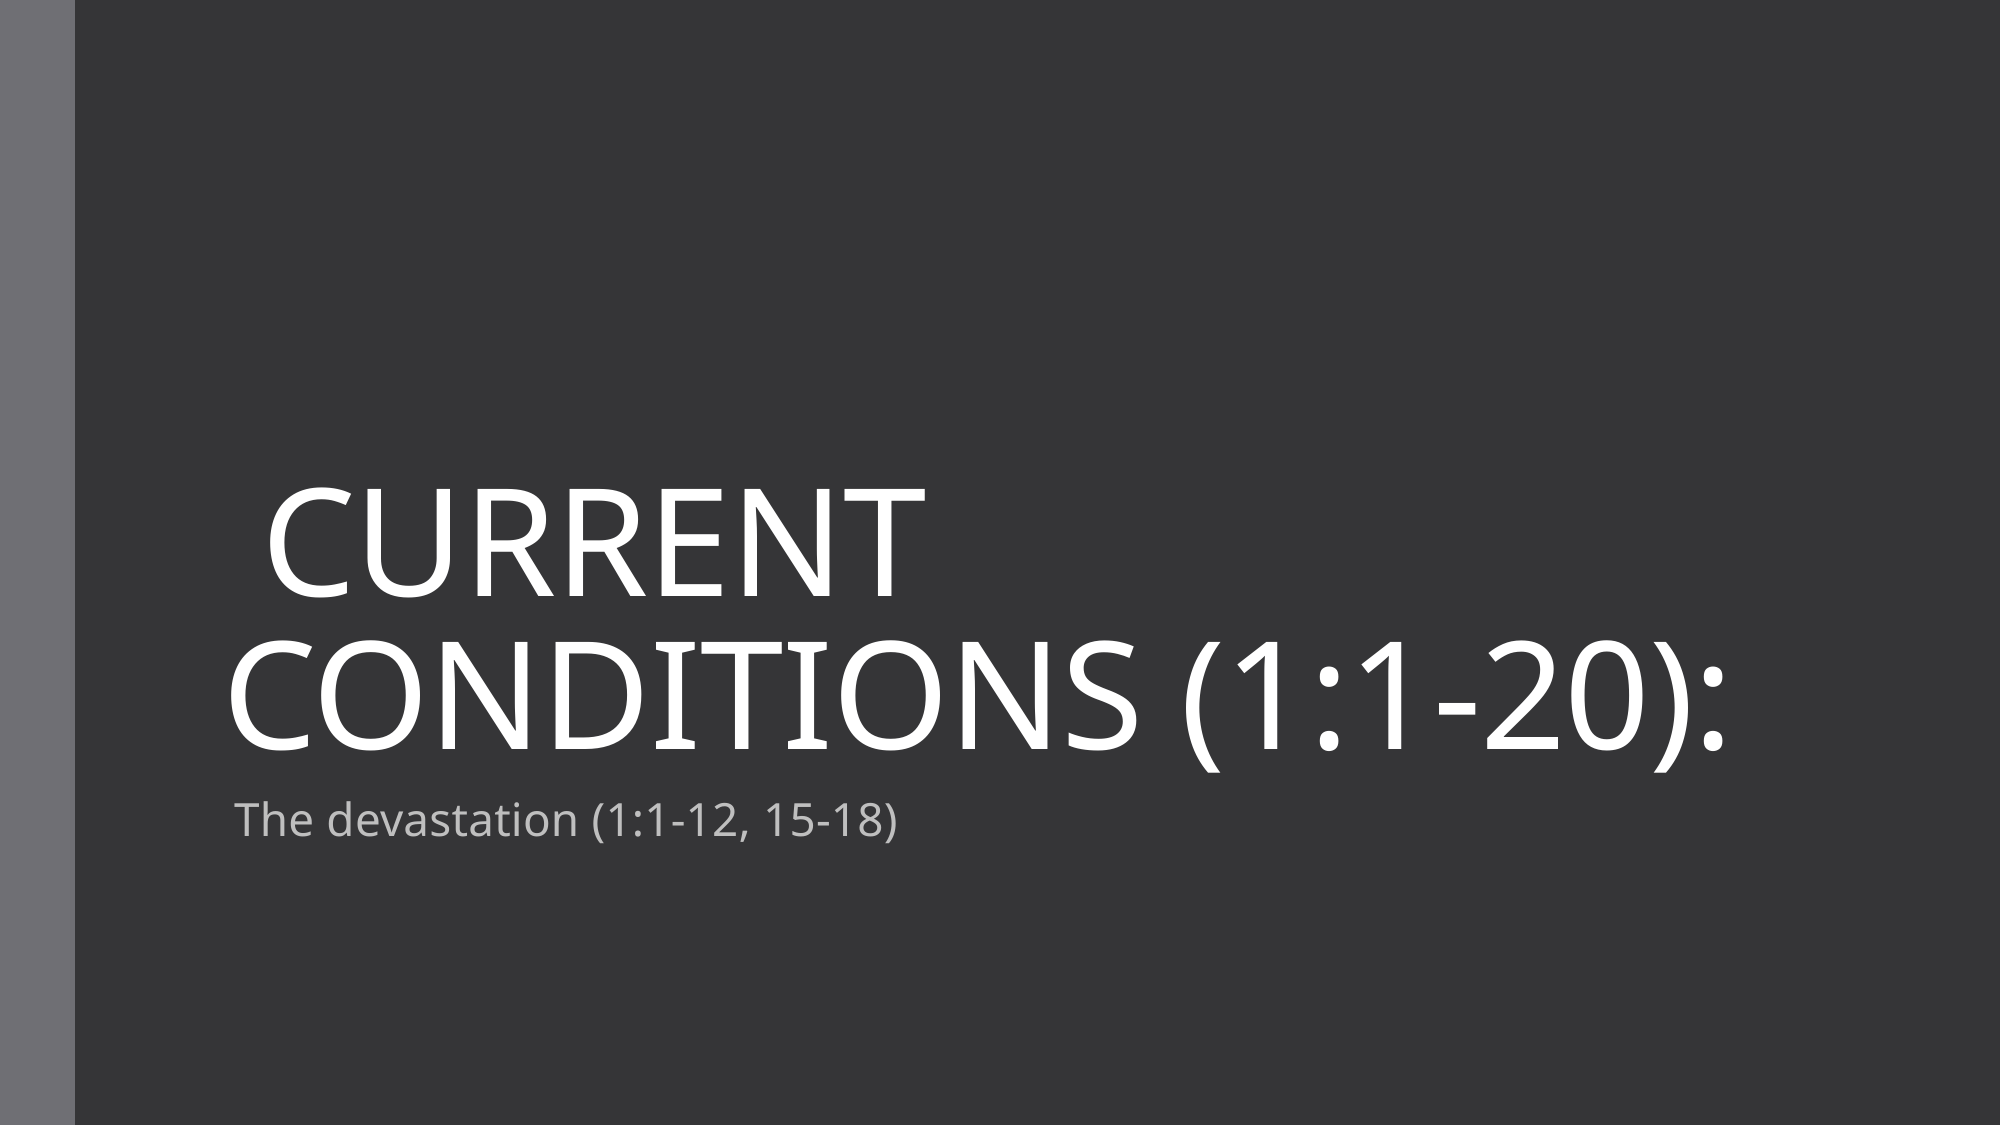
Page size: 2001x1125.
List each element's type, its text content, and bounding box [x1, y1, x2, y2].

subtitle The devastation (1:1-12, 15-18) [206, 787, 1752, 1066]
title CURRENT CONDITIONS (1:1-20): [206, 124, 1752, 787]
